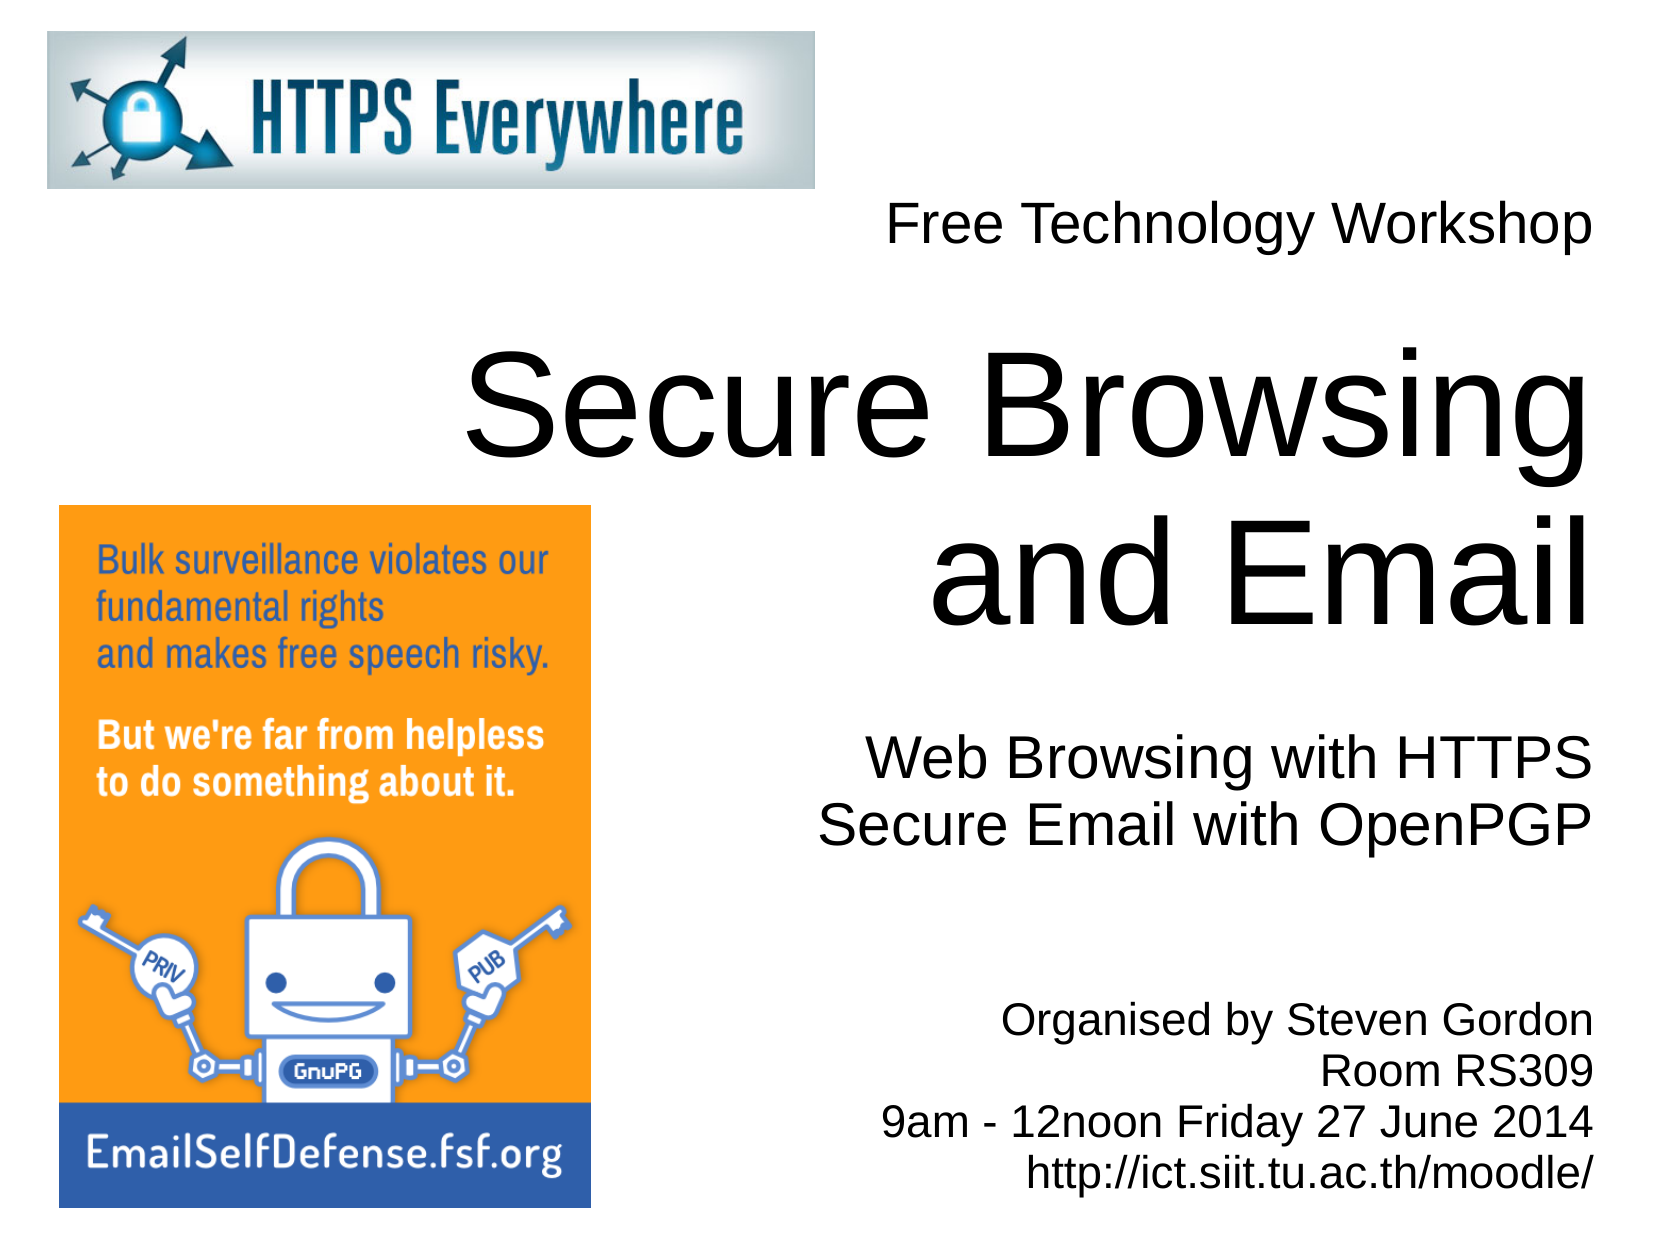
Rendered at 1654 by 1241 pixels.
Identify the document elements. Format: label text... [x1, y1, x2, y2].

picture [47, 31, 815, 189]
subtitle Free Technology Workshop Secure Browsing and Email Web Browsing with HTTPS Secure Email with OpenPGP Organised by Steven Gordon Room RS309 9am - 12noon Friday 27 June 2014 http://ict.siit.tu.ac.th/moodle/ [82, 42, 1595, 1217]
picture [59, 505, 591, 1208]
